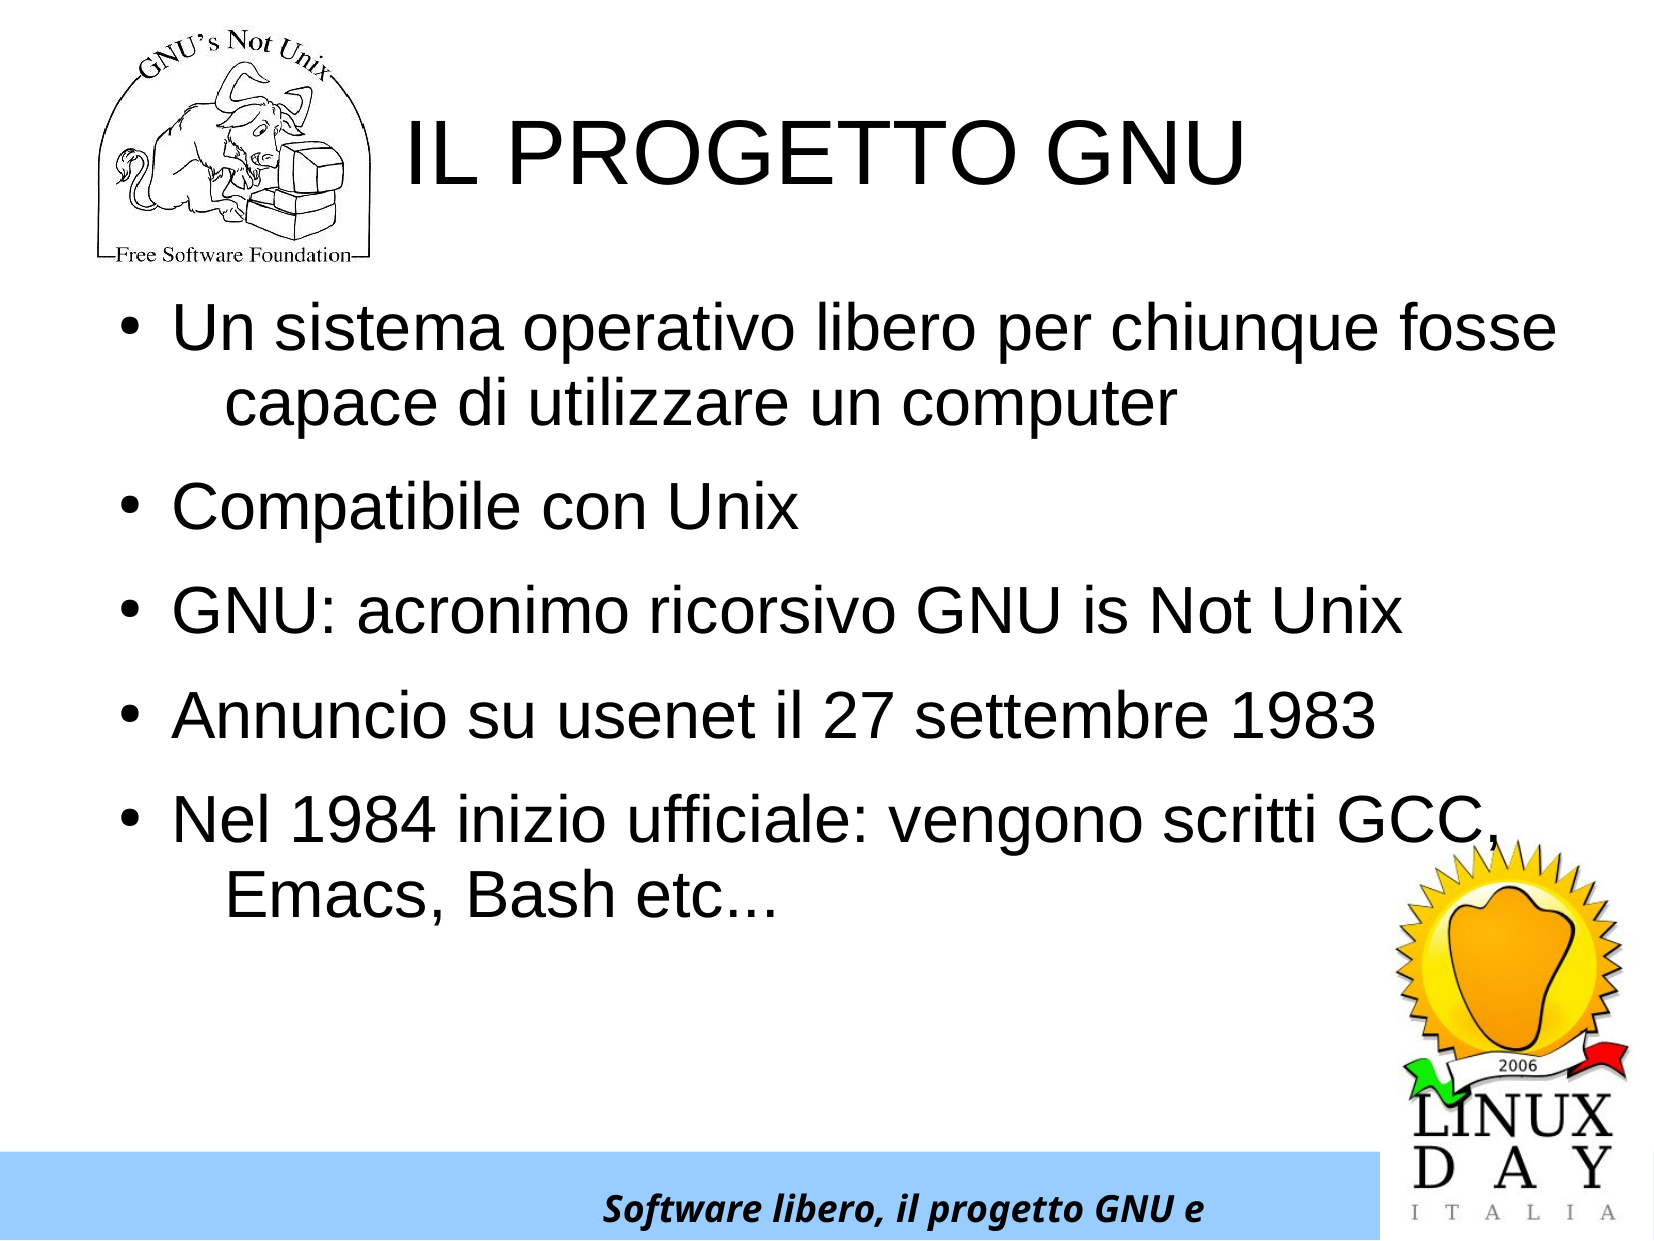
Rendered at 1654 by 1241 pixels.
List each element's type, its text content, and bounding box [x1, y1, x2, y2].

text_box Software libero, il progetto GNU e Linux [588, 1175, 1323, 1237]
picture [88, 25, 378, 49]
title IL PROGETTO GNU [82, 49, 1571, 257]
list Un sistema operativo libero per chiunque fosse capace di utilizzare un computer Compatibile con Unix GNU: acronimo ricorsivo GNU is Not Unix Annuncio su usenet il 27 settembre 1983 Nel 1984 inizio ufficiale: vengono scritti GCC, Emacs, Bash etc... [82, 290, 1571, 1094]
picture [88, 257, 378, 266]
text_box [0, 1151, 1380, 1241]
picture [1380, 826, 1654, 1241]
